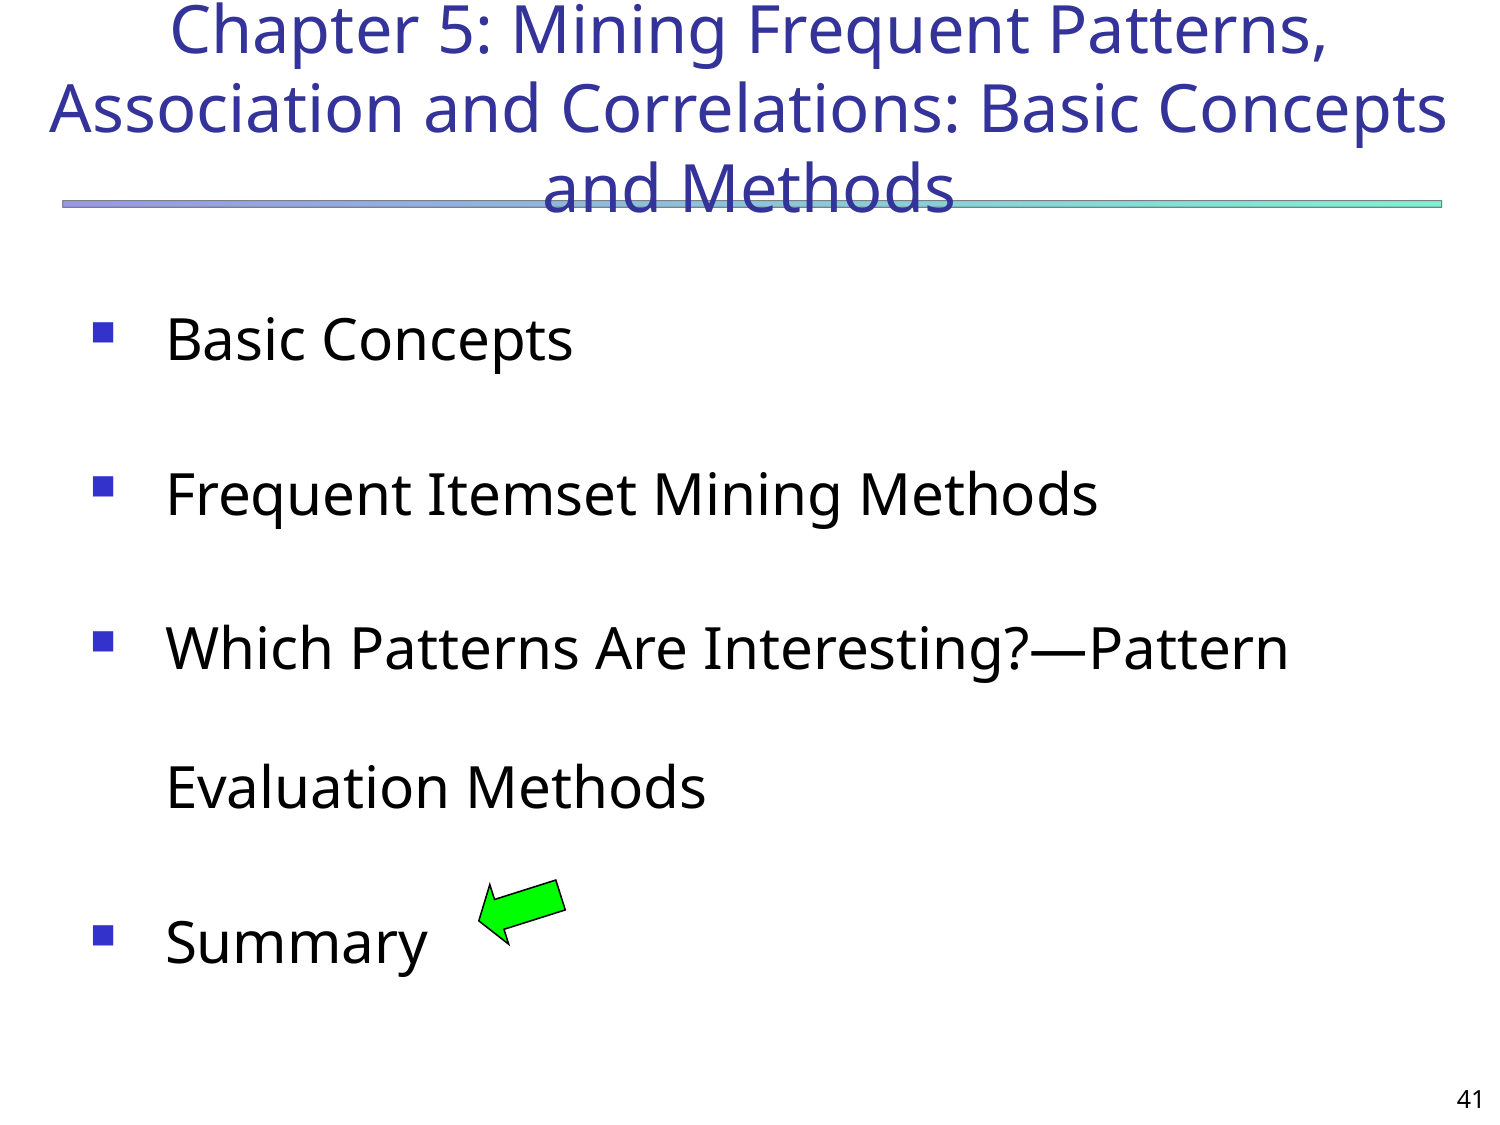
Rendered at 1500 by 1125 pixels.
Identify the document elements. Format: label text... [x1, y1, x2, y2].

text_box [478, 880, 566, 945]
title Chapter 5: Mining Frequent Patterns, Association and Correlations: Basic Concepts and Methods [0, 0, 1500, 234]
list Basic Concepts Frequent Itemset Mining Methods Which Patterns Are Interesting?—Pattern Evaluation Methods Summary [74, 224, 1463, 1063]
text_box <number> [1187, 1062, 1500, 1125]
